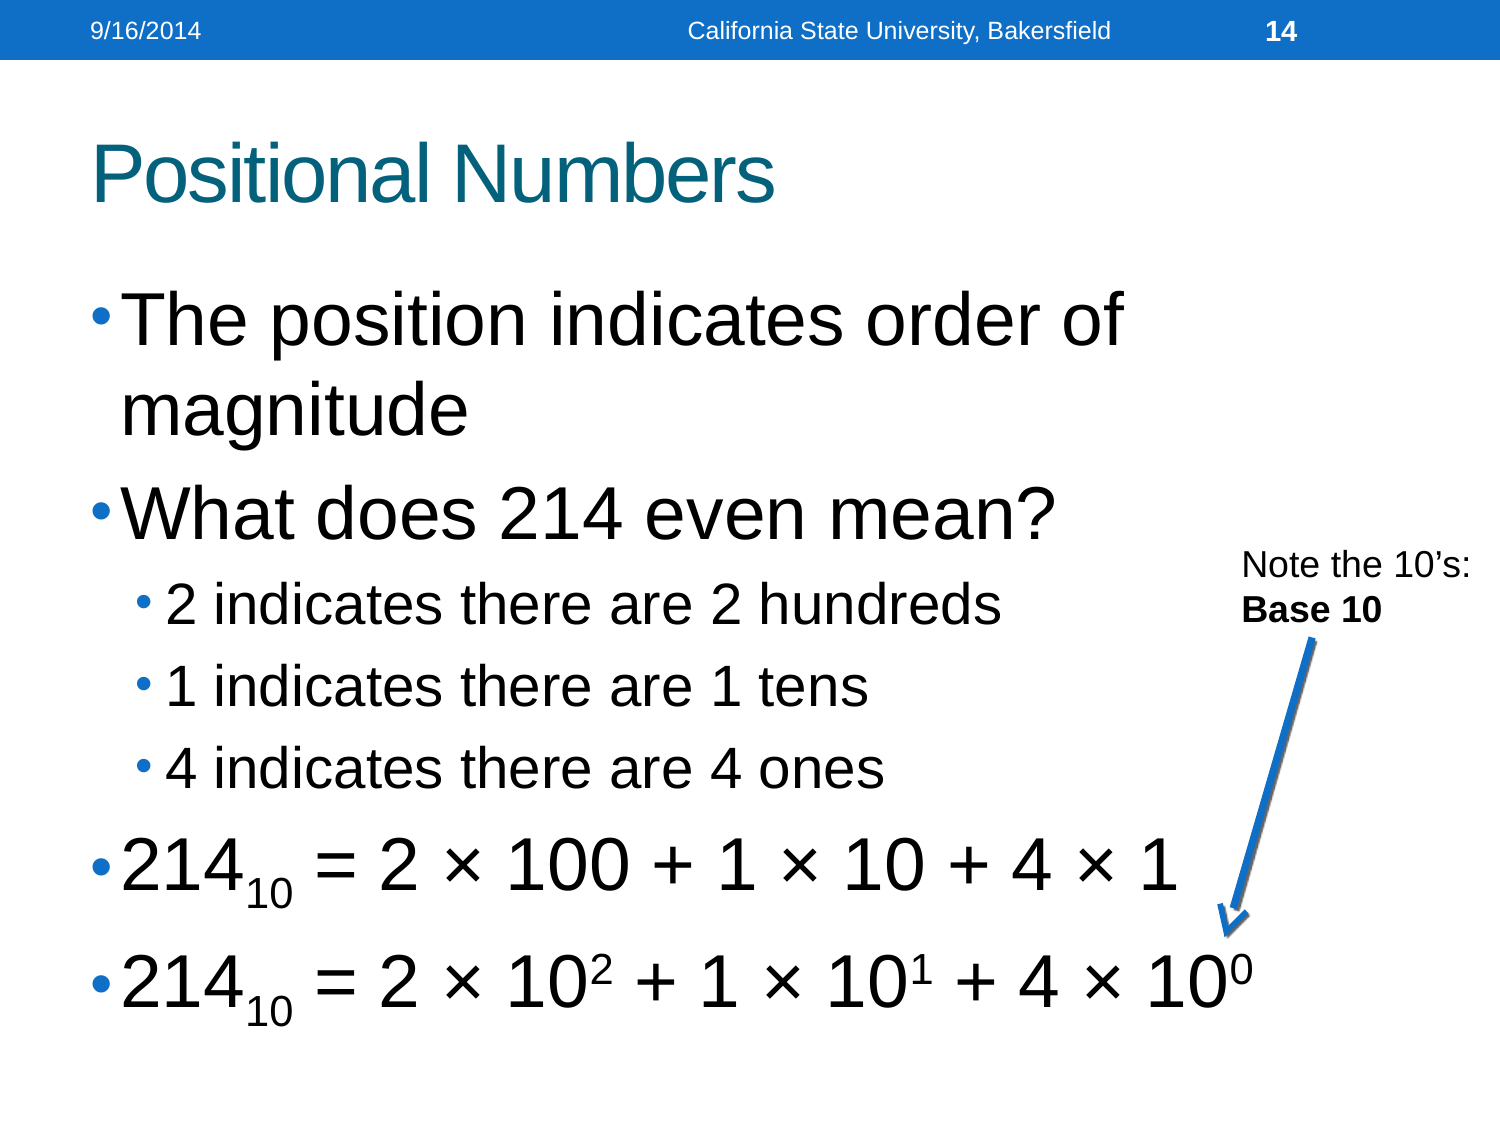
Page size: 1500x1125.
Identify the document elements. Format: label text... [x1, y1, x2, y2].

footer California State University, Bakersfield [562, 3, 1238, 57]
text_box Note the 10’s: Base 10 [1226, 532, 1487, 637]
slide_number <number> [1250, 3, 1425, 57]
list The position indicates order of magnitude What does 214 even mean? 2 indicates there are 2 hundreds 1 indicates there are 1 tens 4 indicates there are 4 ones 21410 = 2 × 100 + 1 × 10 + 4 × 1 21410 = 2 × 102 + 1 × 101 + 4 × 100 [75, 262, 1425, 1063]
slide_number 9/16/2014 [75, 3, 550, 57]
title Positional Numbers [75, 87, 1425, 250]
